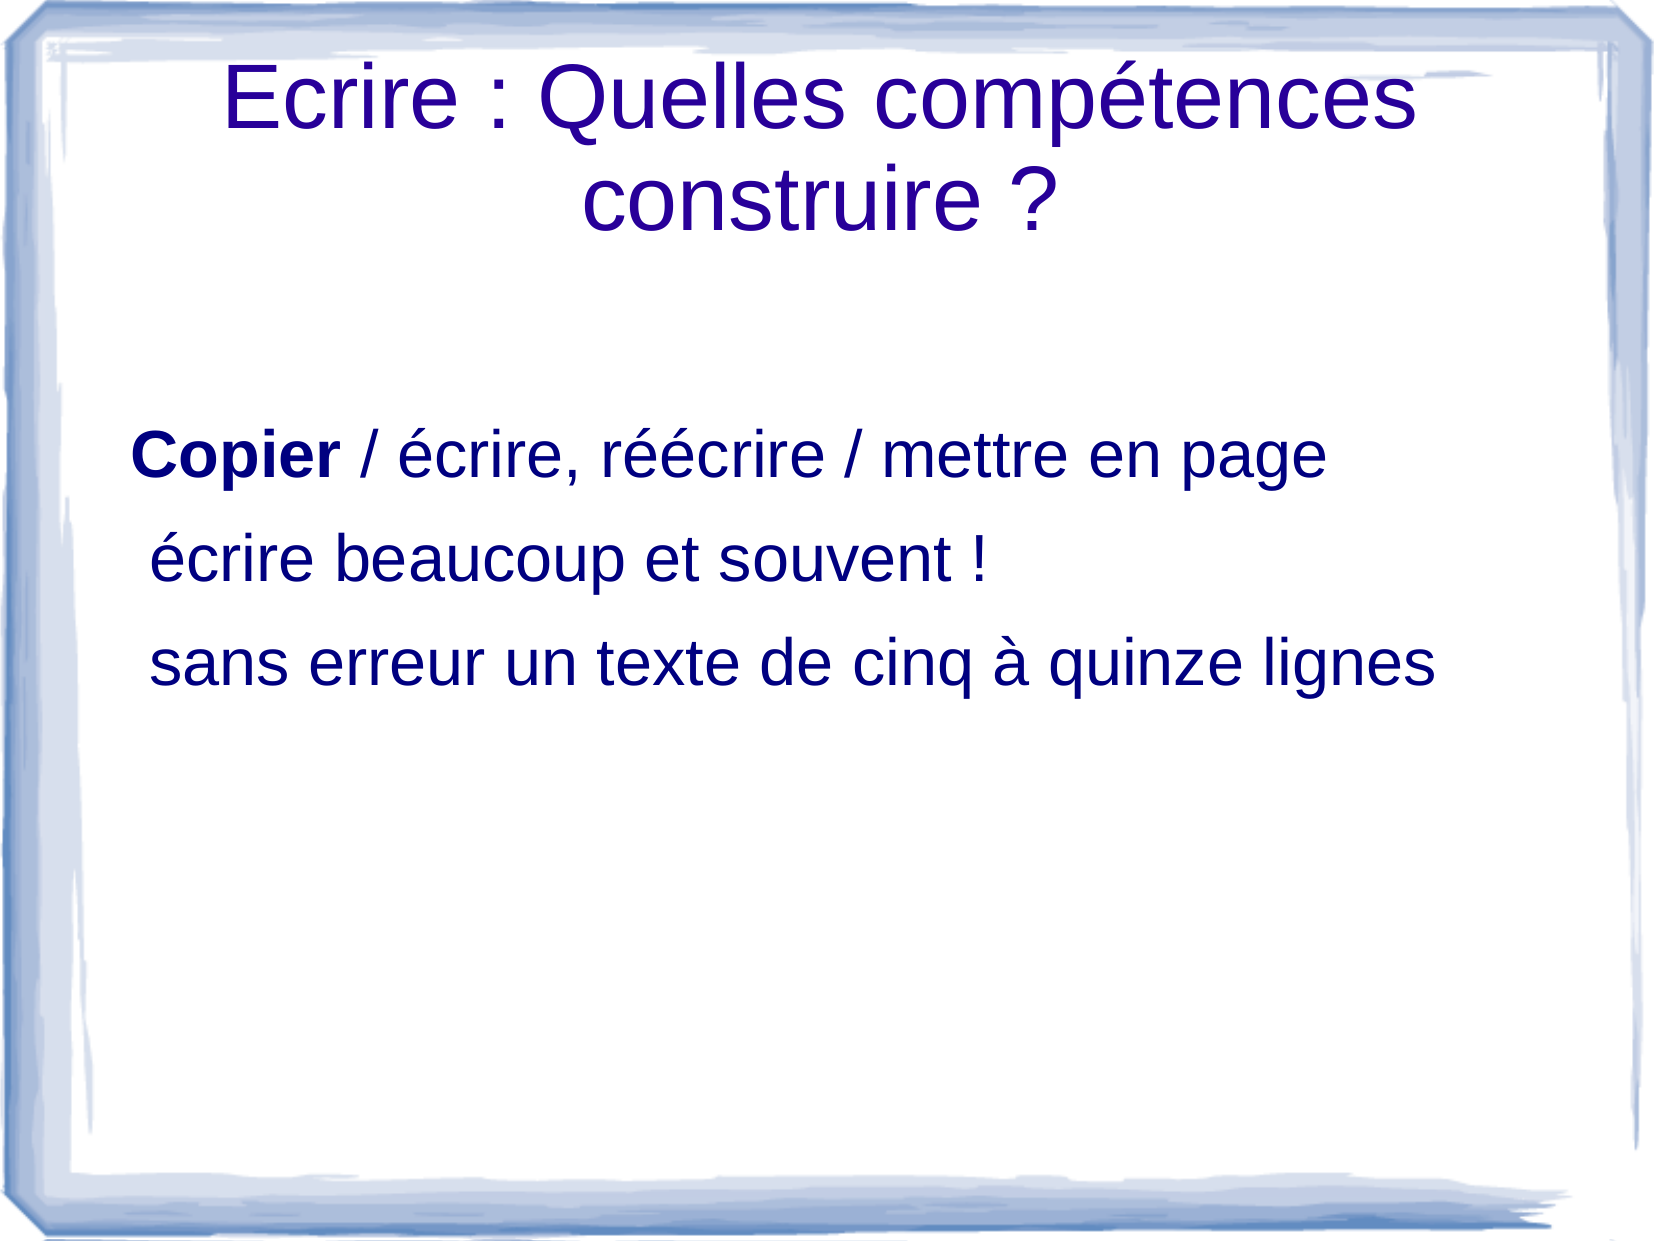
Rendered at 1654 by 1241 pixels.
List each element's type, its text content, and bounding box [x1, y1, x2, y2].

title Ecrire : Quelles compétences construire ? [76, 43, 1565, 357]
list Copier / écrire, réécrire / mettre en page écrire beaucoup et souvent ! sans erreur un texte de cinq à quinze lignes [112, 413, 1565, 1232]
picture [0, 0, 1654, 1241]
